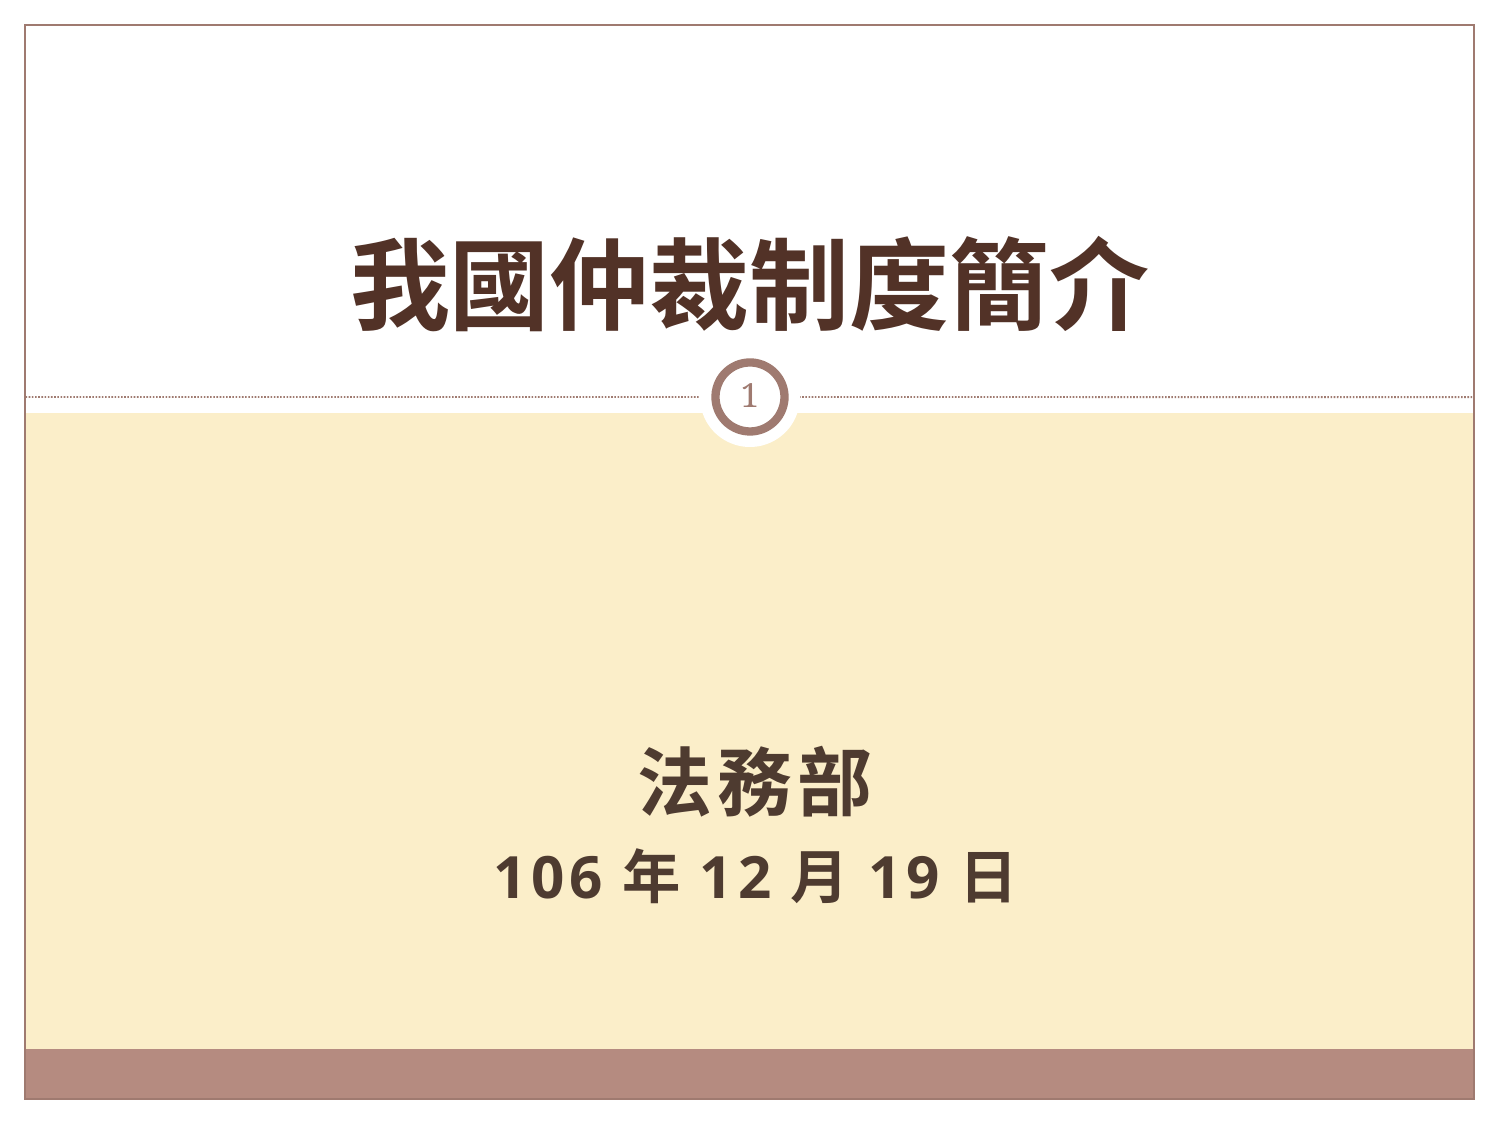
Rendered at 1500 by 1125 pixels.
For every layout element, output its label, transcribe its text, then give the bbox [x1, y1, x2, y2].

title 我國仲裁制度簡介 [112, 62, 1388, 350]
subtitle 法務部 106年12月19日 [230, 727, 1281, 1016]
text_box 1 [712, 360, 788, 434]
